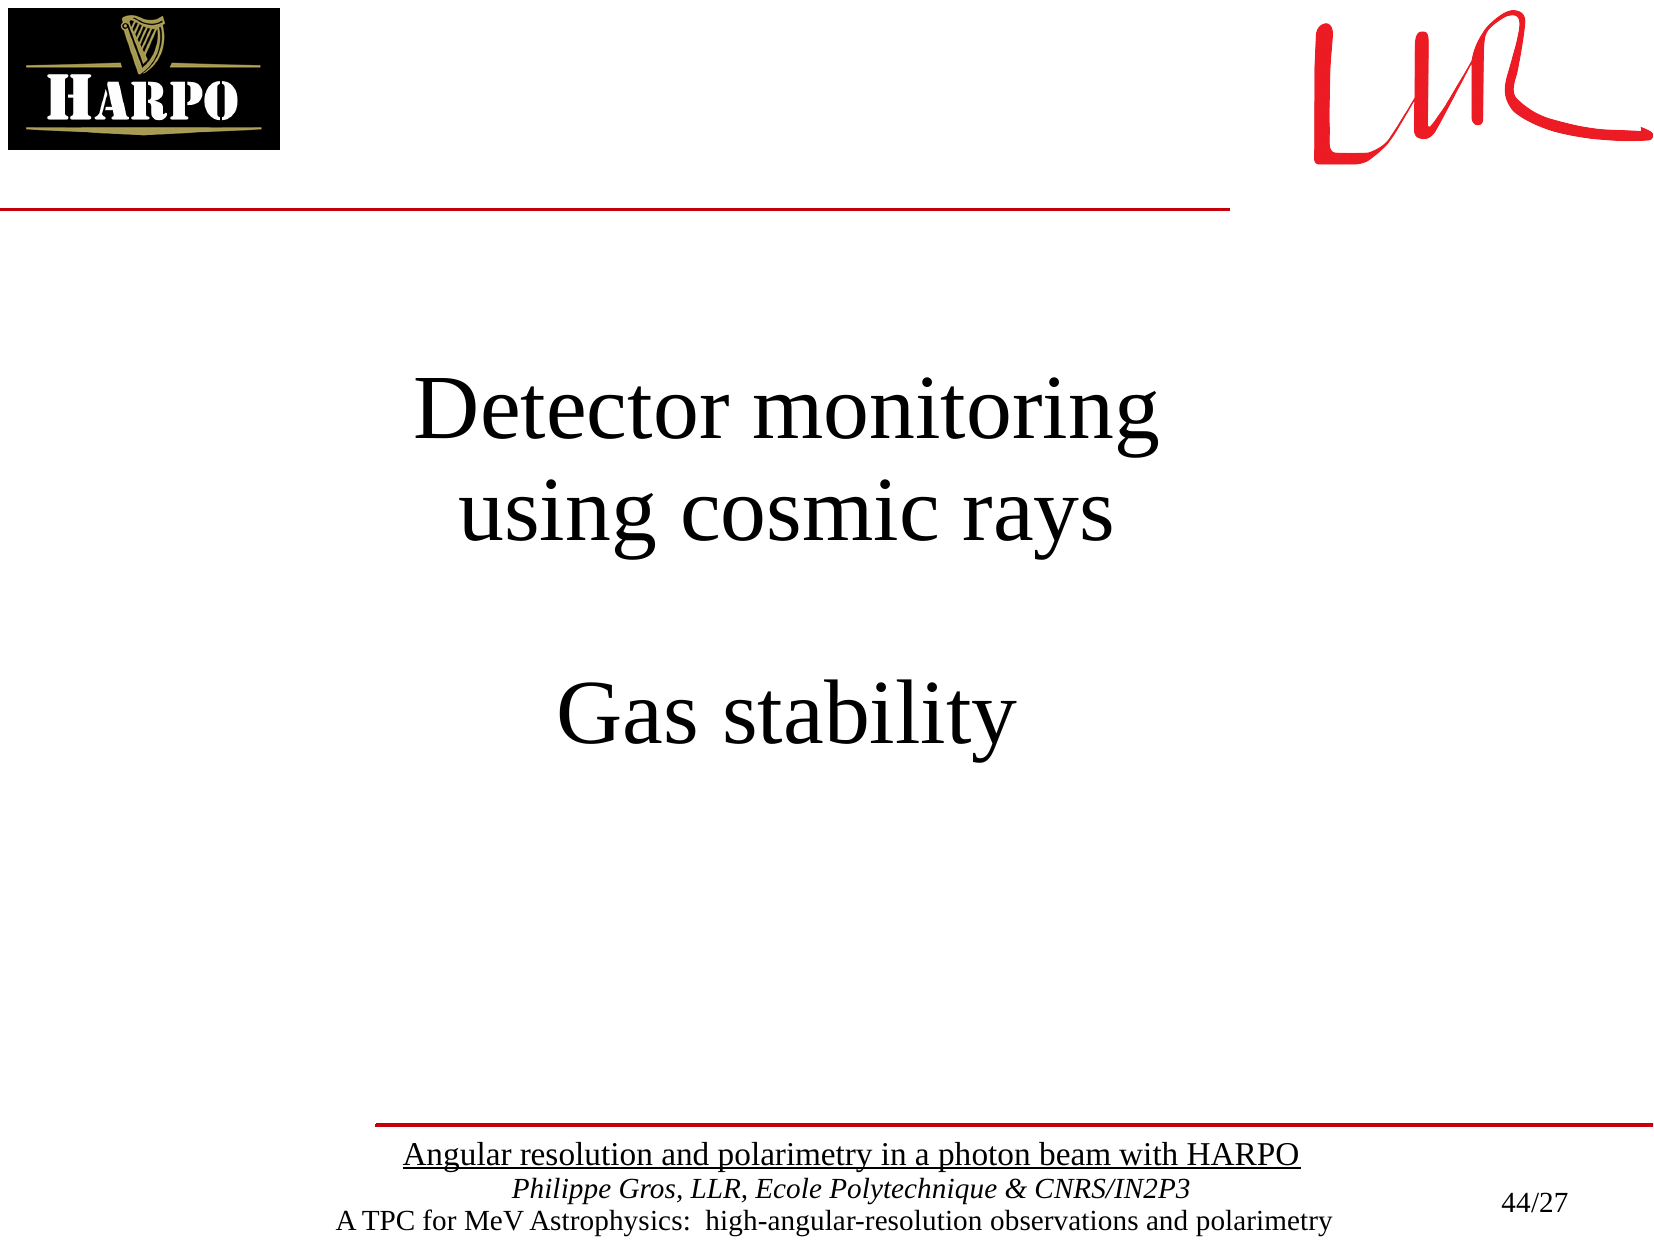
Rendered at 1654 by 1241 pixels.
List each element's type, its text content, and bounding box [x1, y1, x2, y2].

picture [8, 8, 280, 150]
picture [1314, 10, 1653, 165]
title Detector monitoring using cosmic rays Gas stability [284, 0, 1290, 1121]
